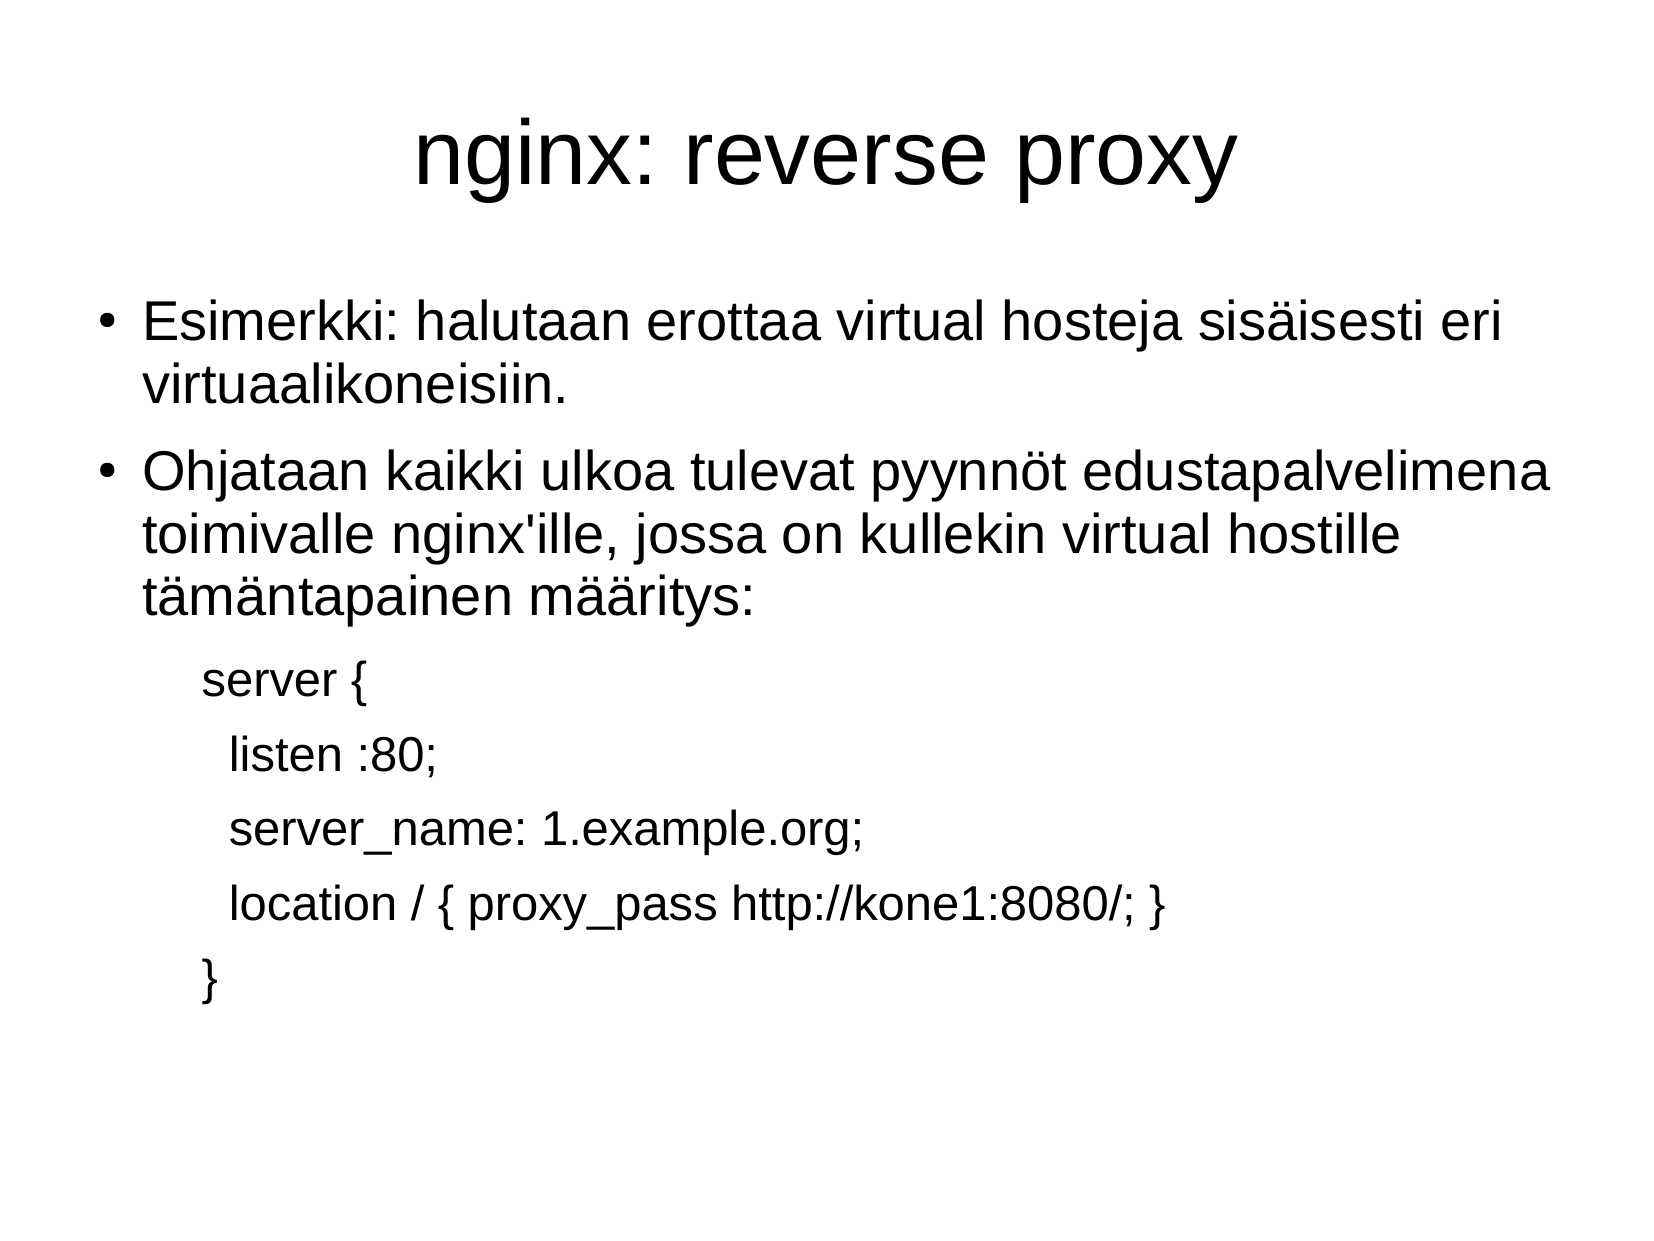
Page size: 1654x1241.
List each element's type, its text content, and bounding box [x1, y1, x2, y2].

title nginx: reverse proxy [82, 49, 1571, 257]
list Esimerkki: halutaan erottaa virtual hosteja sisäisesti eri virtuaalikoneisiin. Ohjataan kaikki ulkoa tulevat pyynnöt edustapalvelimena toimivalle nginx'ille, jossa on kullekin virtual hostille tämäntapainen määritys: server { listen :80; server_name: 1.example.org; location / { proxy_pass http://kone1:8080/; } } [82, 290, 1571, 1010]
